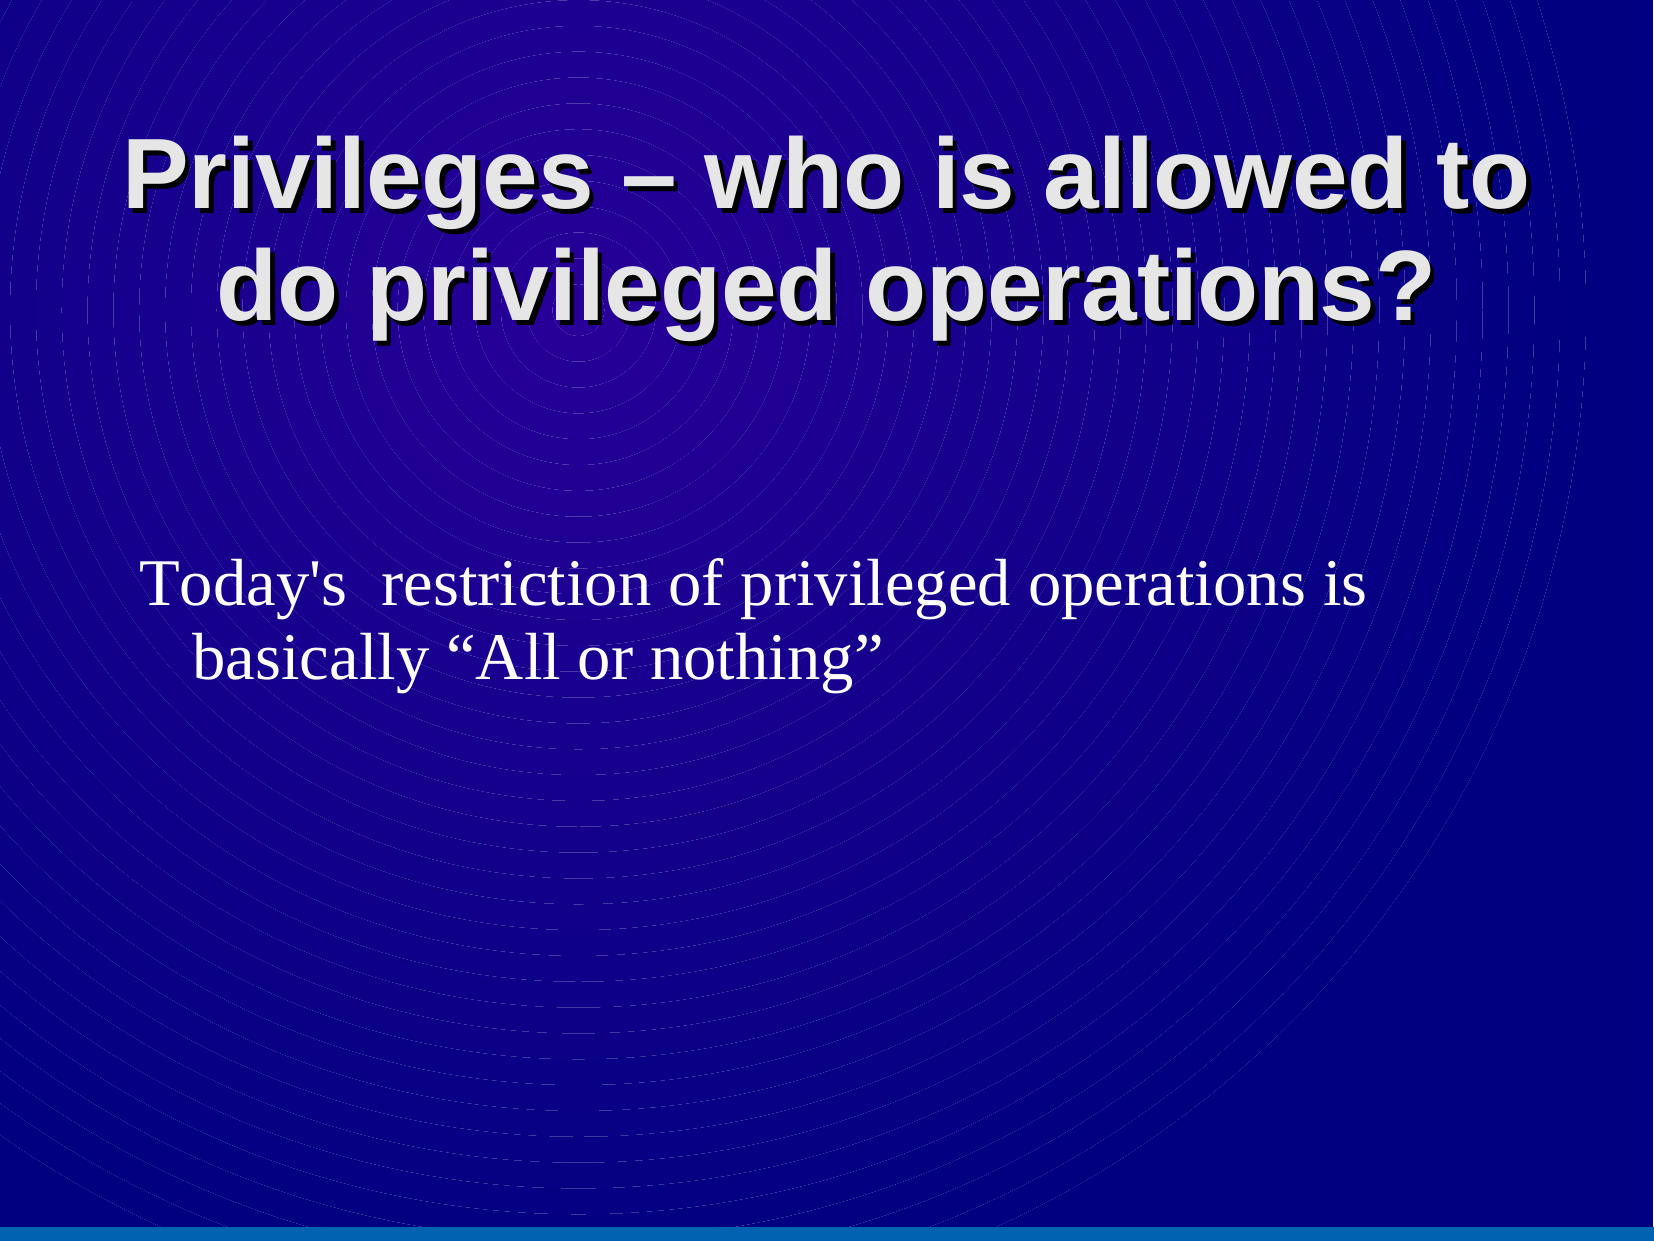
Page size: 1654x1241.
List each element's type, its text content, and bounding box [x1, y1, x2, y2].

title Privileges – who is allowed to do privileged operations? [121, 79, 1533, 381]
list Today's restriction of privileged operations is basically “All or nothing” [121, 545, 1533, 1241]
